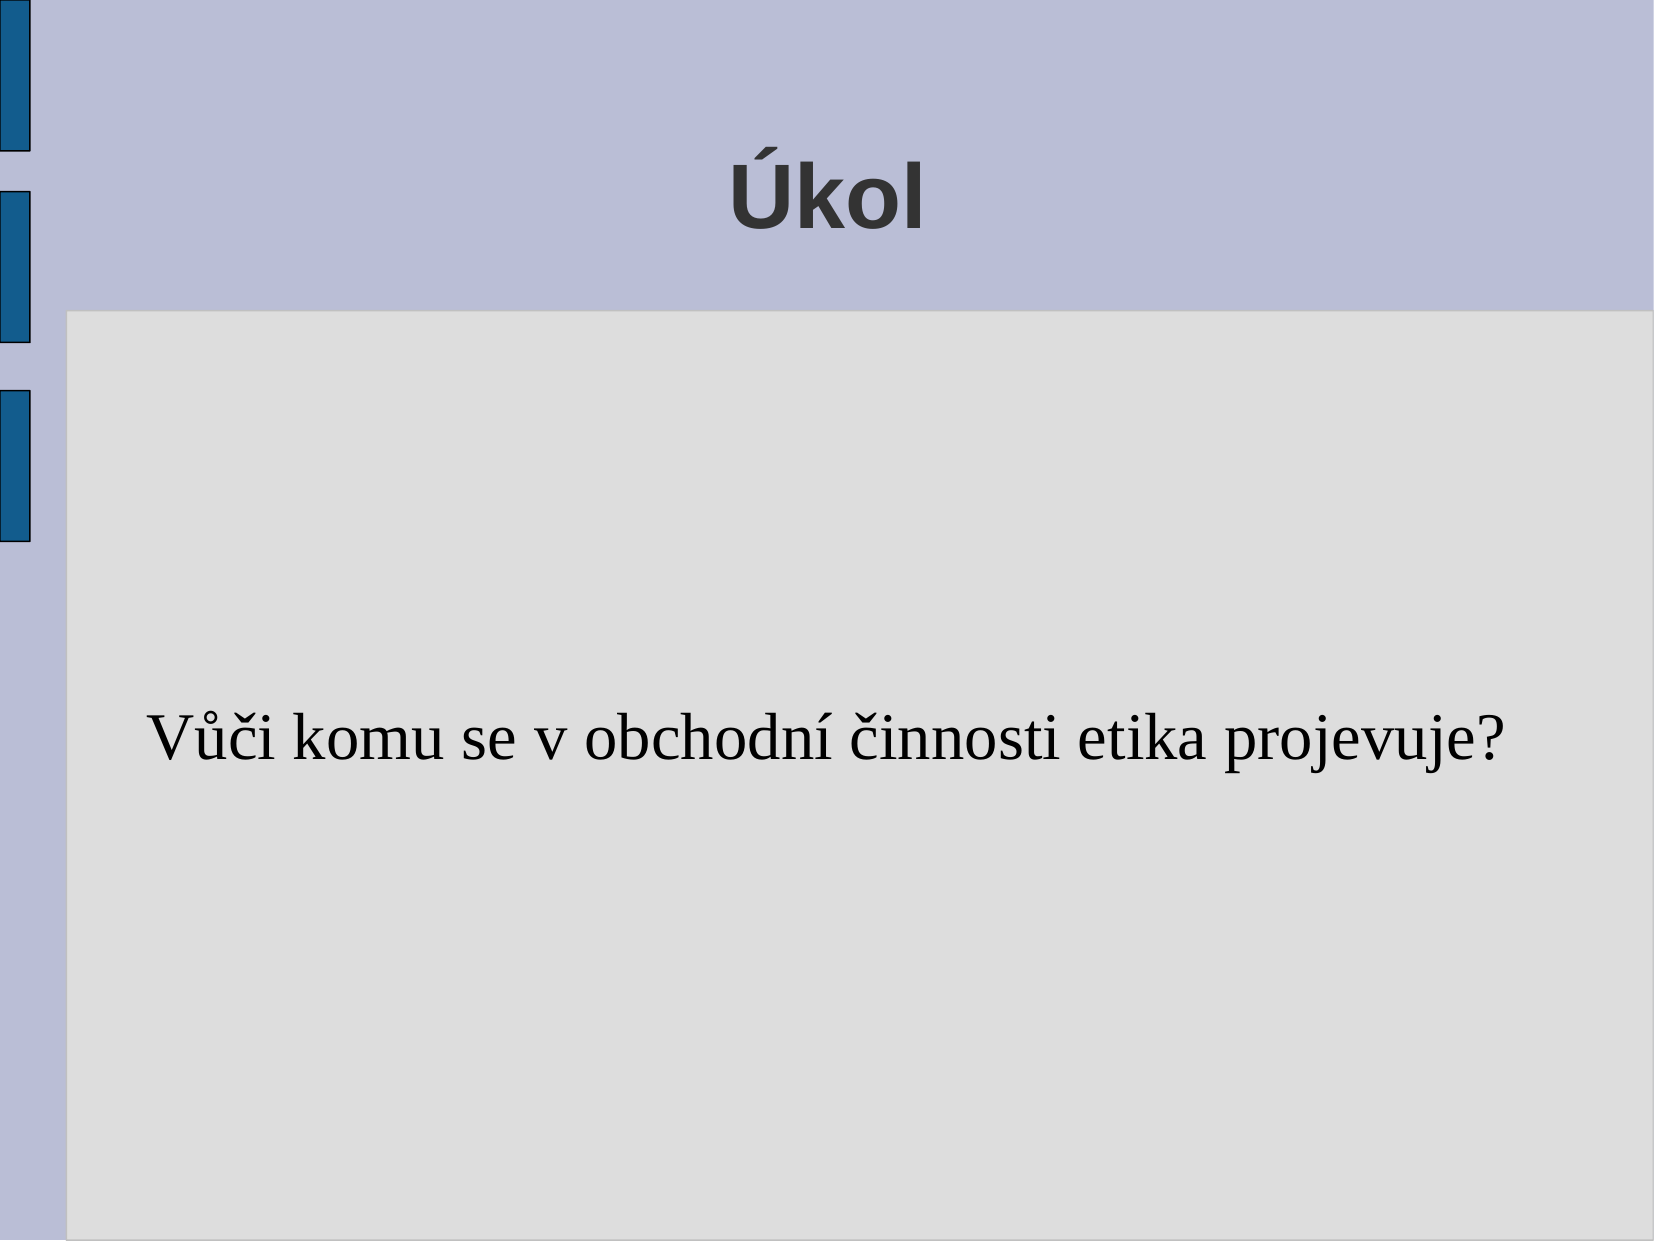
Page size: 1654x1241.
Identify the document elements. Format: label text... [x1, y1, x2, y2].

title Úkol [121, 98, 1534, 291]
subtitle Vůči komu se v obchodní činnosti etika projevuje? [121, 352, 1534, 1119]
